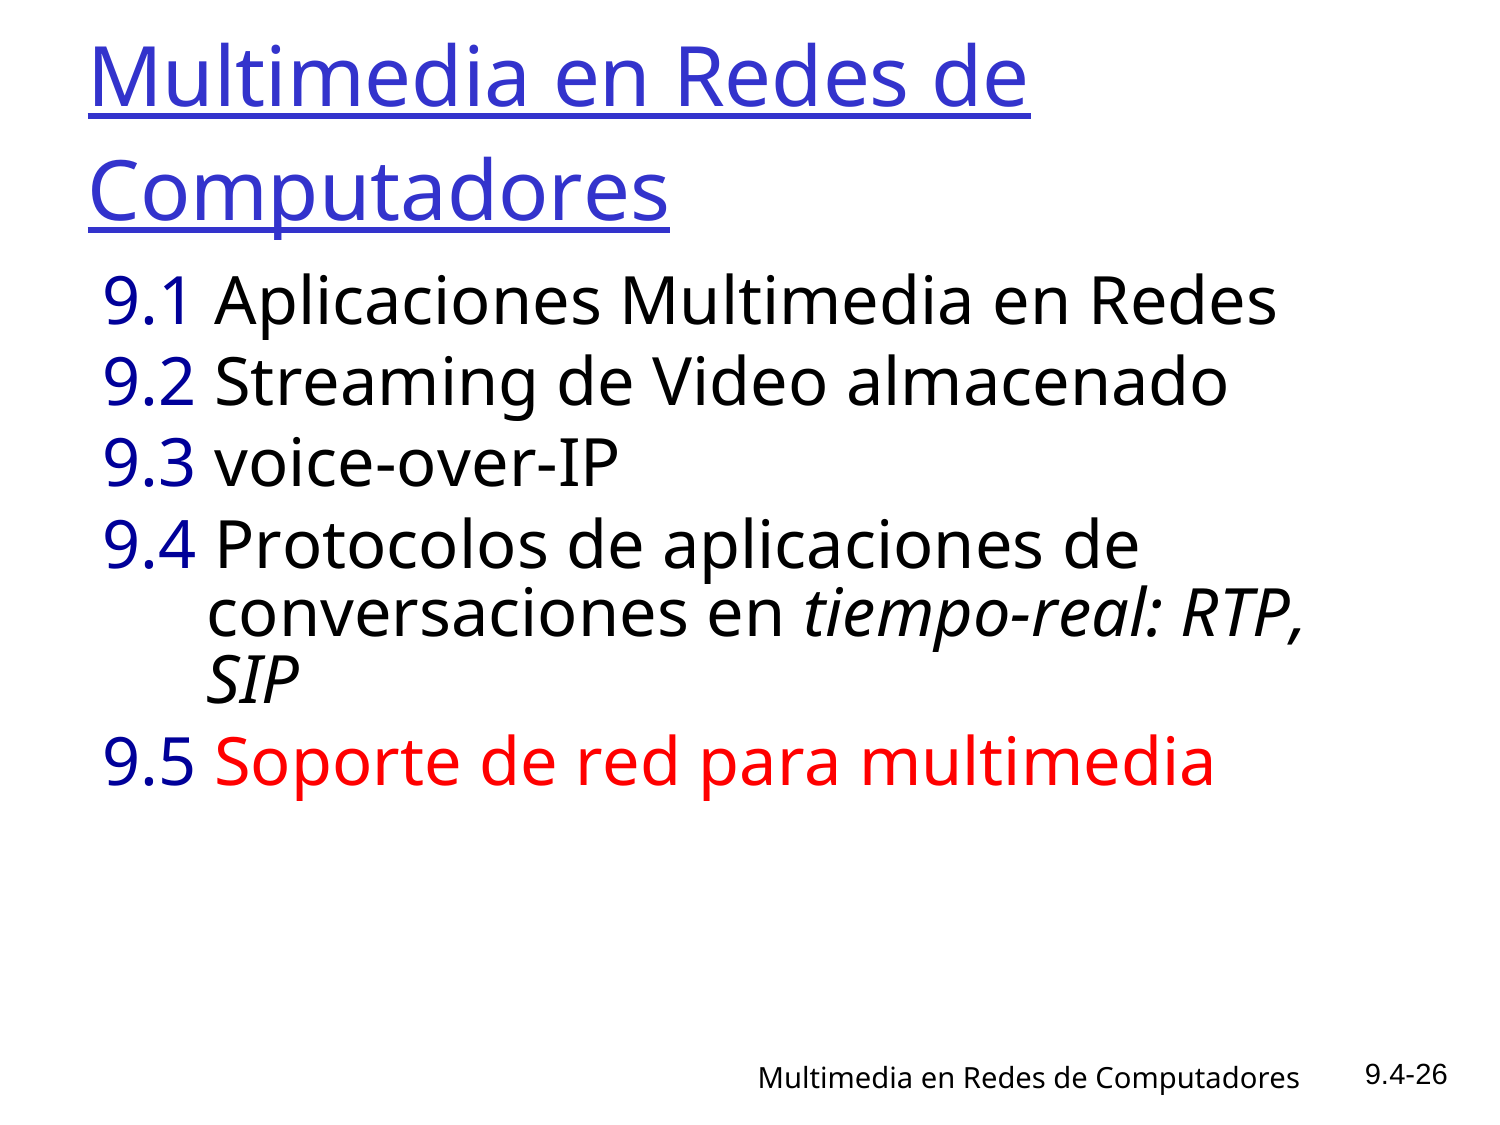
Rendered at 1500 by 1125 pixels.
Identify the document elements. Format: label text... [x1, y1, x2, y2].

list 9.1 Aplicaciones Multimedia en Redes 9.2 Streaming de Video almacenado 9.3 voice-over-IP 9.4 Protocolos de aplicaciones de conversaciones en tiempo-real: RTP, SIP 9.5 Soporte de red para multimedia [87, 262, 1361, 1025]
title Multimedia en Redes de Computadores [87, 37, 1363, 226]
